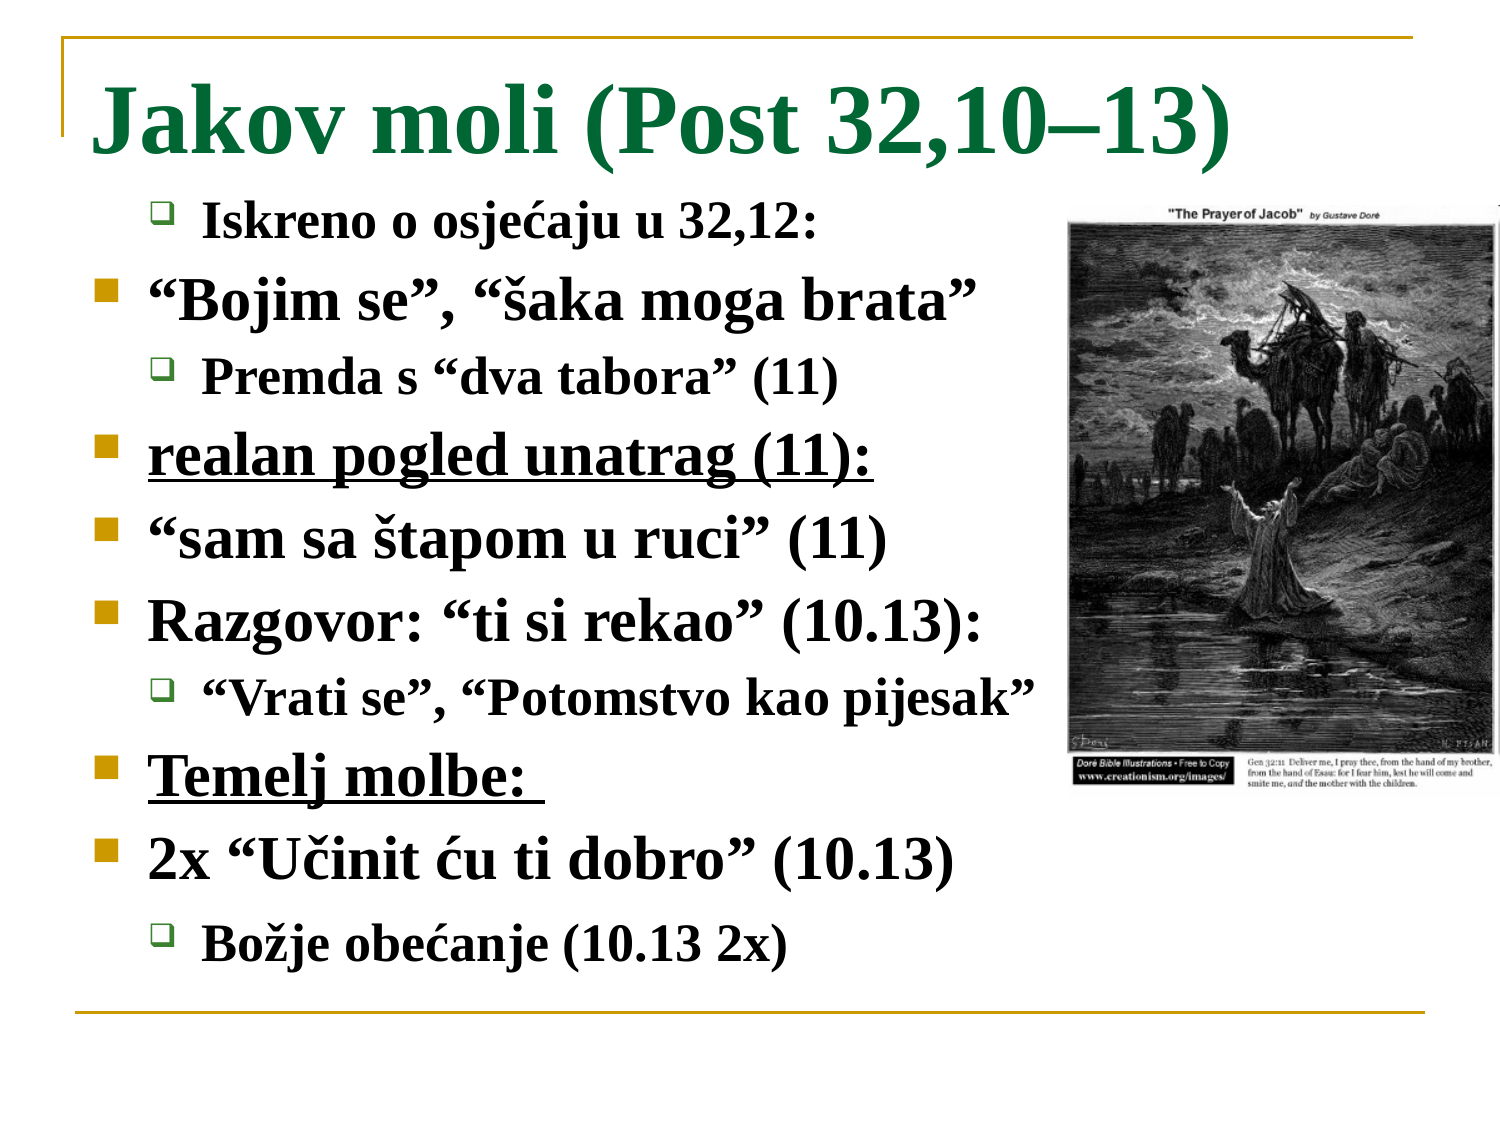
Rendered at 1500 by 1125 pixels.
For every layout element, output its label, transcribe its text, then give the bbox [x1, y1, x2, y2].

list Iskreno o osjećaju u 32,12: “Bojim se”, “šaka moga brata” Premda s “dva tabora” (11) realan pogled unatrag (11): “sam sa štapom u ruci” (11) Razgovor: “ti si rekao” (10.13): “Vrati se”, “Potomstvo kao pijesak” Temelj molbe: 2x “Učinit ću ti dobro” (10.13) Božje obećanje (10.13 2x) [76, 184, 1069, 1012]
picture [1067, 205, 1500, 798]
title Jakov moli (Post 32,10–13) [75, 45, 1426, 233]
